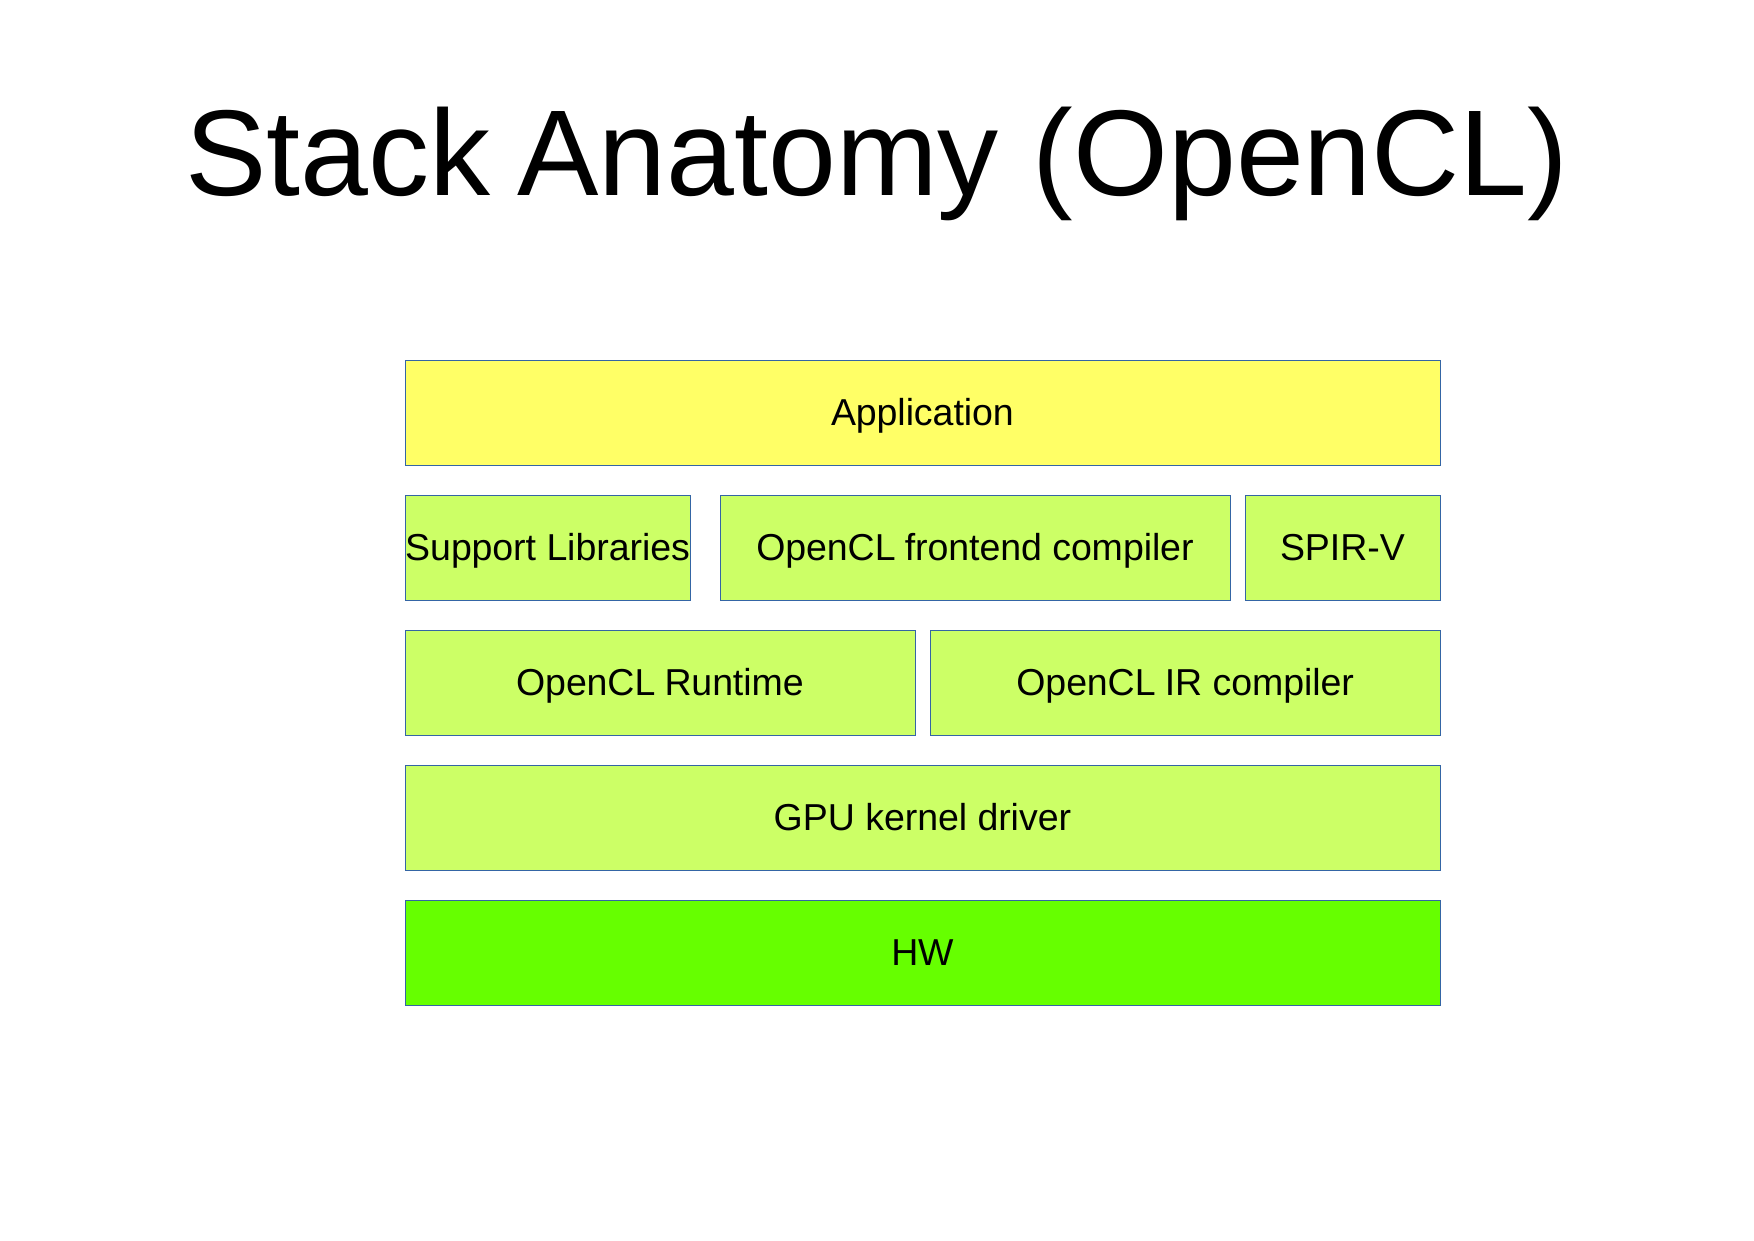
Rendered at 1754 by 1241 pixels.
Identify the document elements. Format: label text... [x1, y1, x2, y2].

text_box HW [405, 900, 1441, 1006]
text_box GPU kernel driver [405, 765, 1441, 871]
text_box SPIR-V [1245, 495, 1441, 601]
text_box OpenCL IR compiler [930, 630, 1441, 736]
text_box OpenCL frontend compiler [720, 495, 1231, 601]
text_box Application [405, 360, 1441, 466]
text_box OpenCL Runtime [405, 630, 916, 736]
title Stack Anatomy (OpenCL) [87, 49, 1667, 257]
text_box Support Libraries [405, 495, 691, 601]
